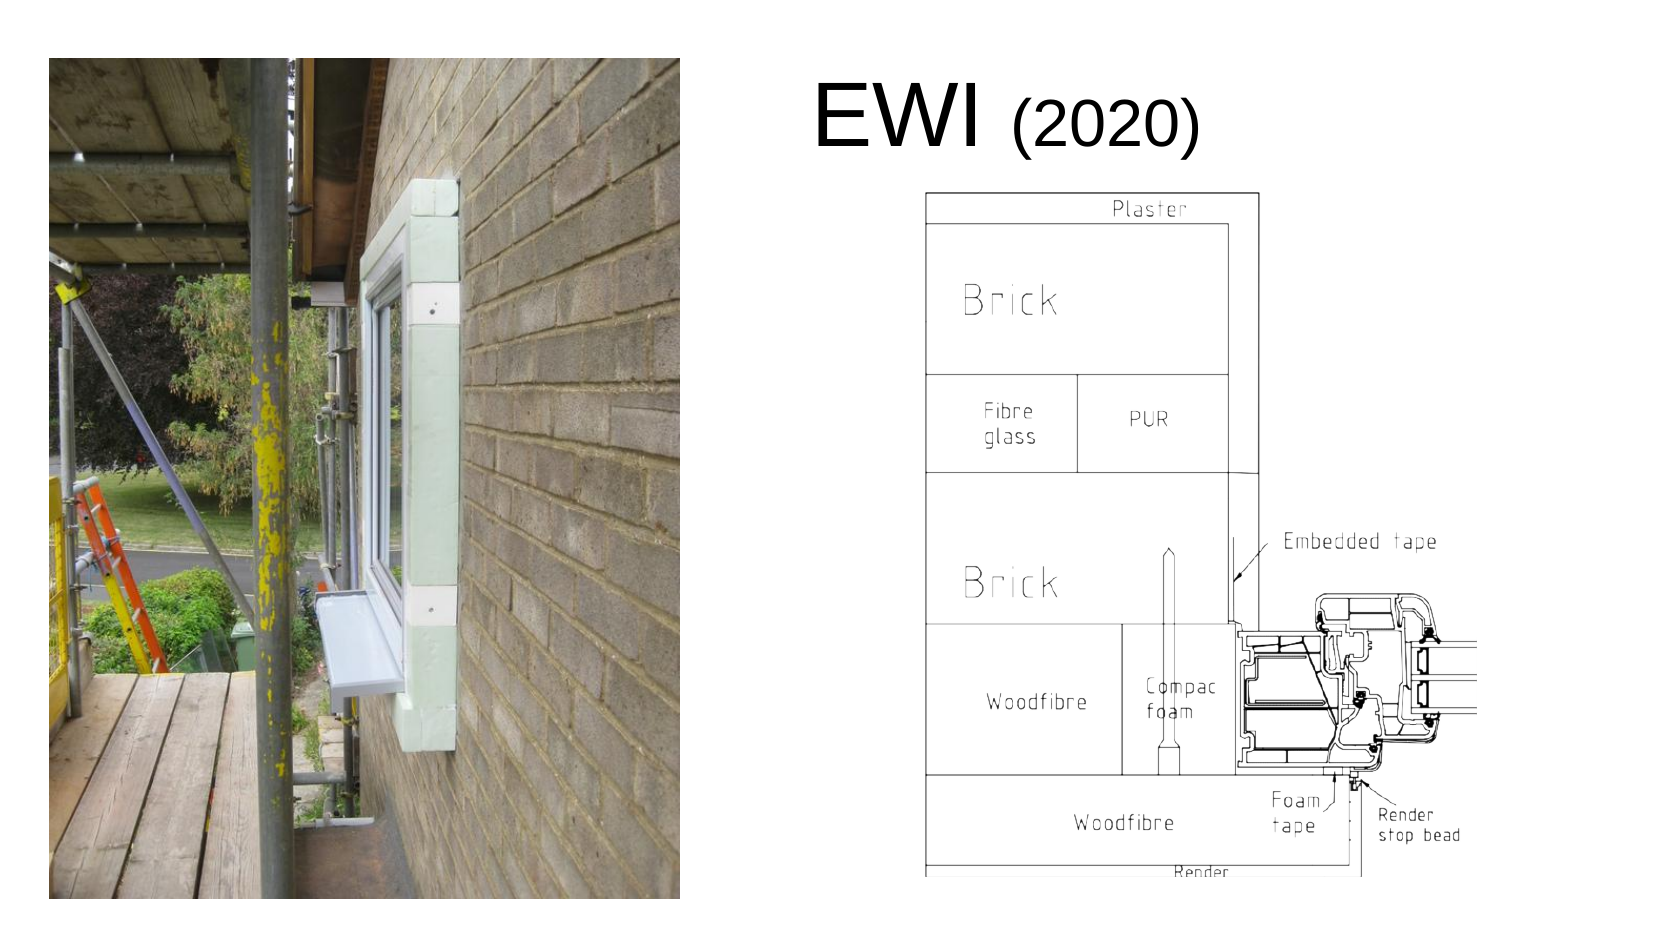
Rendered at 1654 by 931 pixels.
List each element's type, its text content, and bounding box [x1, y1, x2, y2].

title EWI (2020) [442, 37, 1571, 193]
picture [49, 58, 680, 899]
picture [925, 192, 1477, 877]
